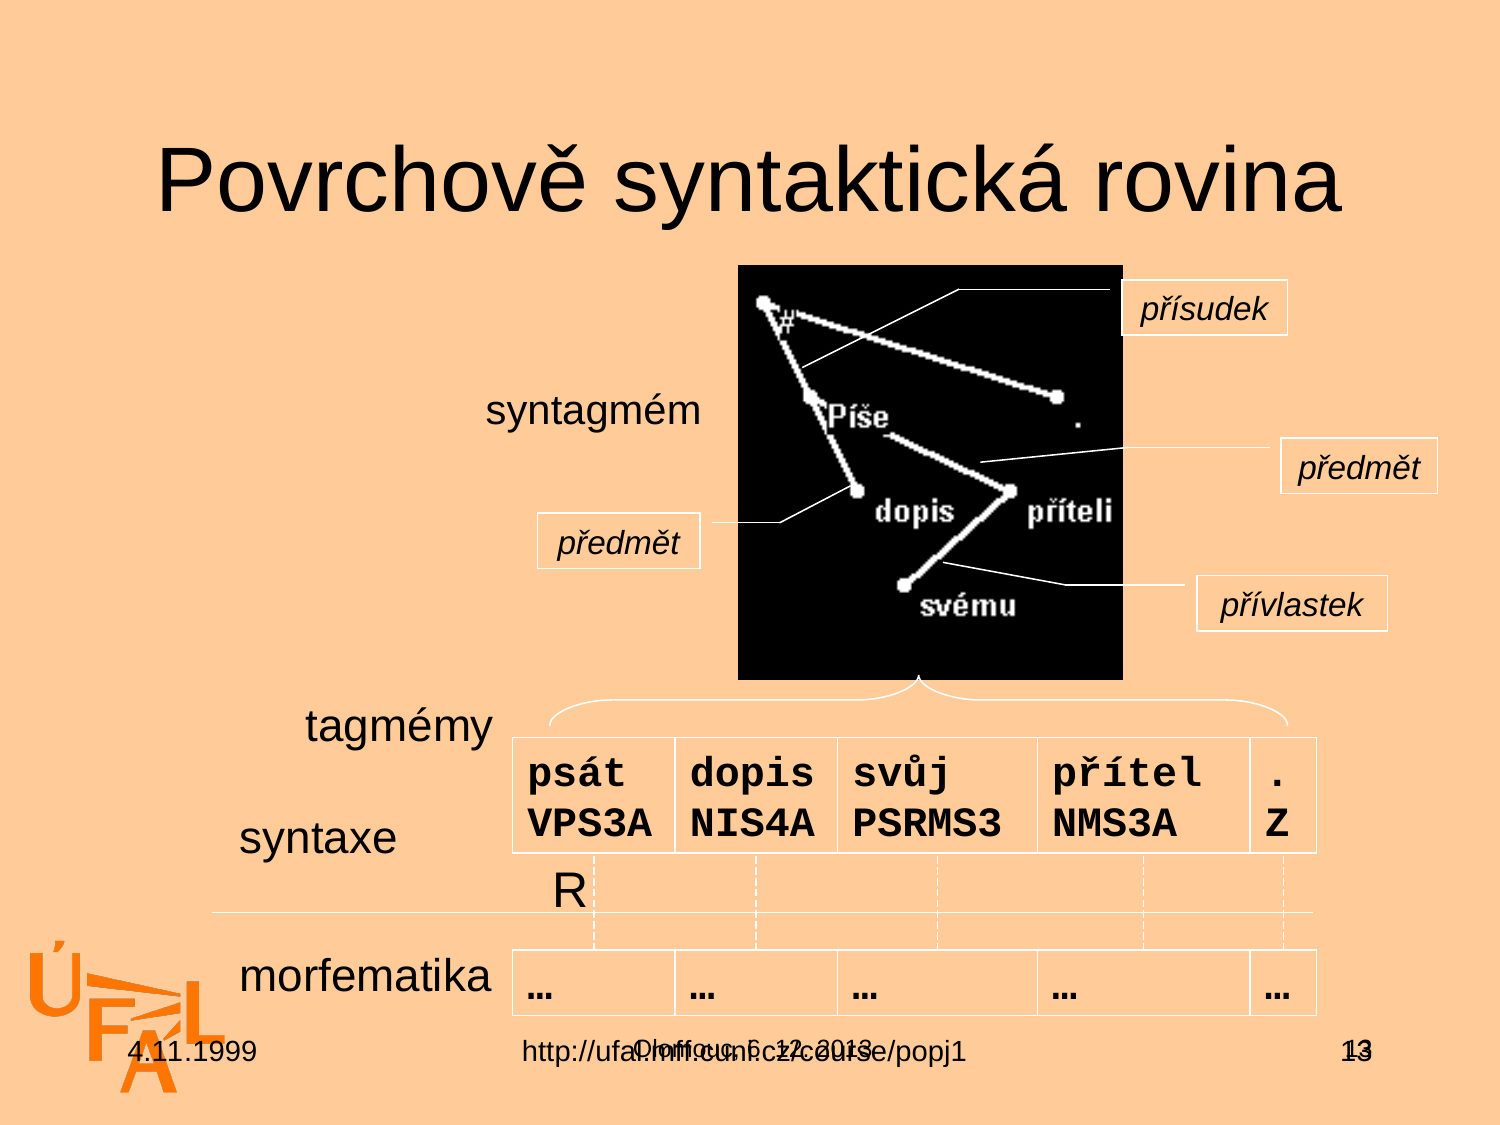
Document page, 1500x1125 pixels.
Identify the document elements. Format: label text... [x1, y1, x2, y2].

chart [750, 287, 1121, 626]
text_box předmět [1281, 438, 1438, 494]
text_box předmět [537, 513, 700, 569]
text_box 4.11.1999 [112, 1025, 426, 1101]
text_box … [837, 950, 1037, 1016]
text_box … [1037, 950, 1249, 1016]
title Povrchově syntaktická rovina [112, 62, 1388, 288]
text_box přívlastek [1197, 576, 1388, 631]
text_box syntaxe [224, 800, 537, 871]
text_box <číslo> [1074, 1025, 1388, 1101]
text_box svůj PSRMS3 [837, 737, 1037, 853]
text_box tagmémy [287, 687, 513, 758]
text_box … [1249, 950, 1317, 1016]
text_box http://ufal.mff.cuni.cz/course/popj1 [501, 1025, 988, 1101]
text_box přísudek [1122, 280, 1288, 335]
text_box … [512, 950, 675, 1016]
text_box [738, 288, 750, 522]
text_box přítel NMS3A [1037, 737, 1249, 853]
text_box . Z [1249, 737, 1317, 853]
text_box R [537, 853, 601, 926]
picture [29, 940, 225, 1093]
text_box syntagmém [462, 375, 726, 441]
text_box … [675, 950, 837, 1016]
text_box dopis NIS4A [675, 737, 837, 853]
text_box morfematika [225, 937, 538, 1008]
text_box [738, 523, 1123, 680]
text_box psát VPS3A [512, 737, 675, 853]
